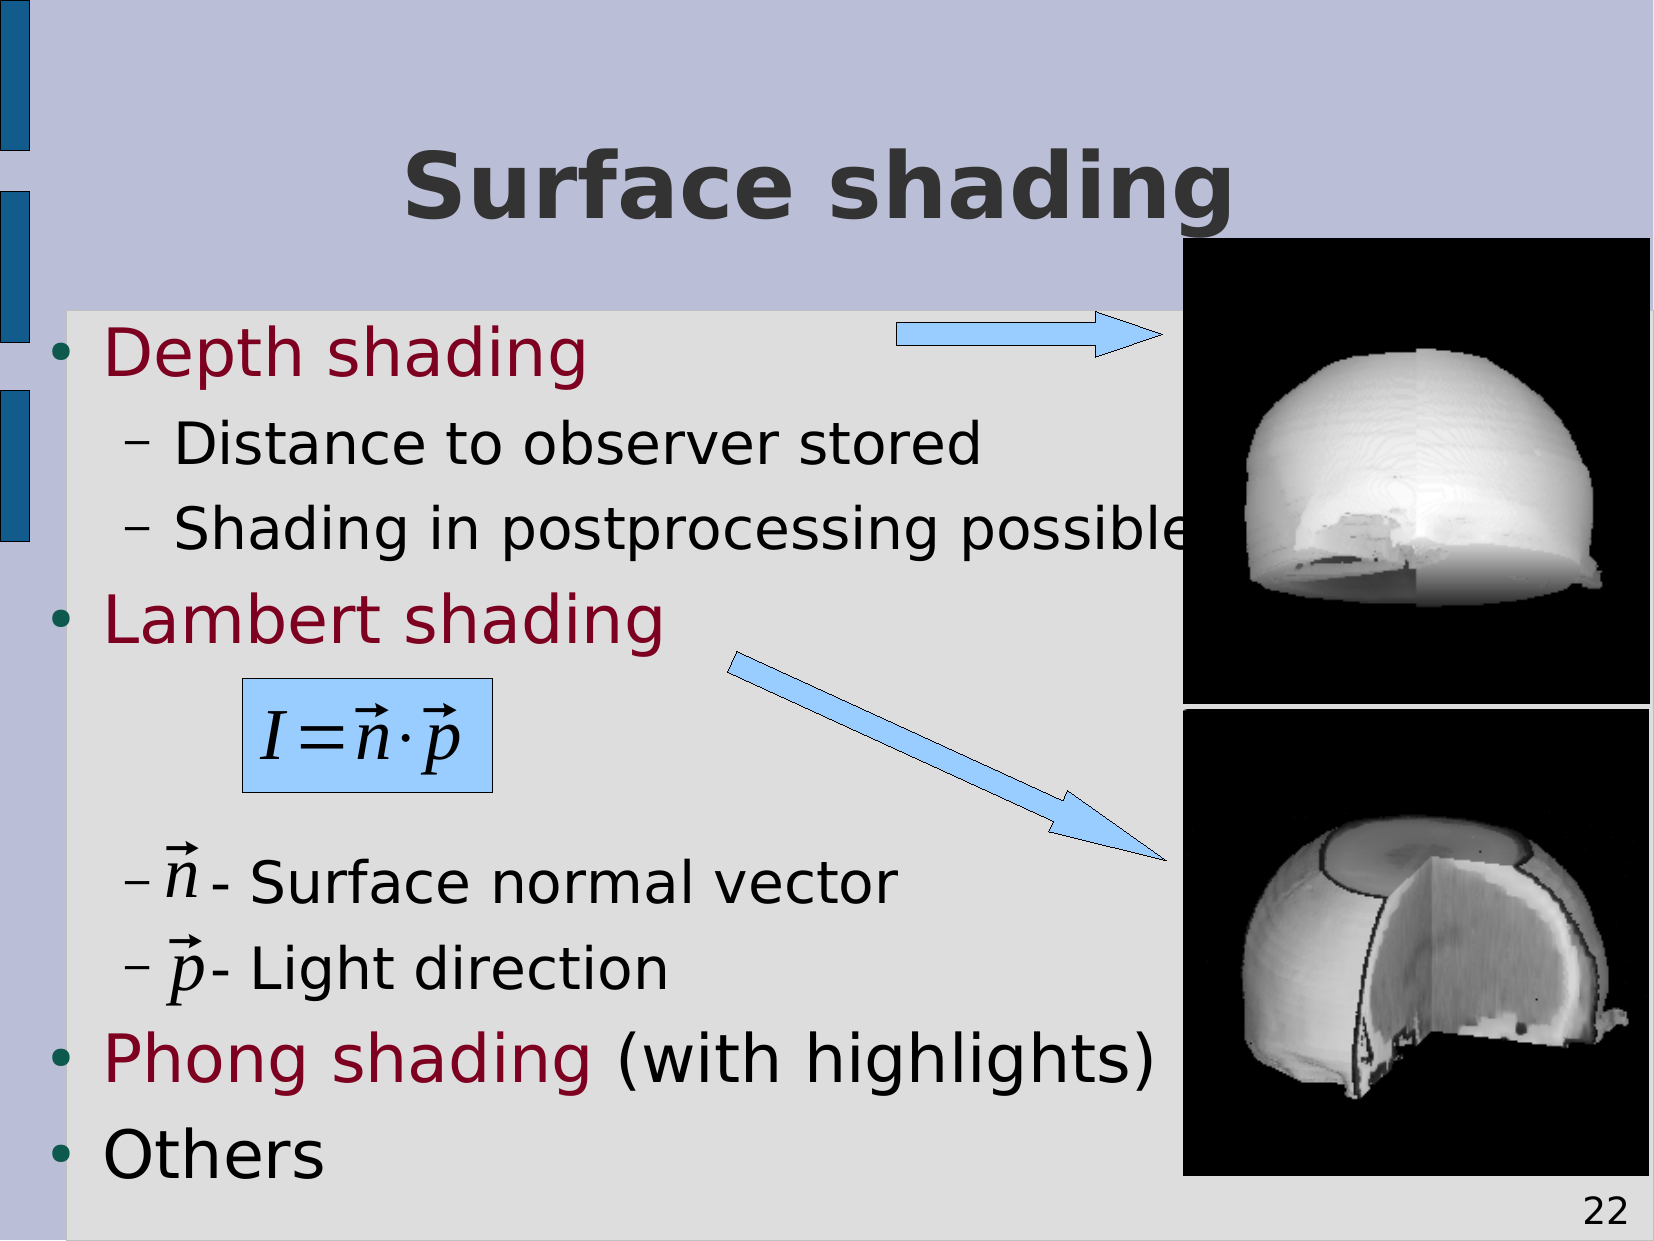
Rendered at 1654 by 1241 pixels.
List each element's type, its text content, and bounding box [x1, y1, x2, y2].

text_box [896, 311, 1163, 358]
text_box [242, 678, 493, 793]
chart [156, 832, 209, 914]
text_box [727, 651, 1167, 861]
title Surface shading [110, 41, 1530, 249]
chart [249, 695, 469, 777]
picture [1183, 709, 1649, 1176]
picture [1183, 238, 1650, 704]
chart [156, 924, 215, 1007]
list Depth shading Distance to observer stored Shading in postprocessing possible Lambert shading - Surface normal vector - Light direction Phong shading (with highlights) Others [16, 307, 1552, 1202]
